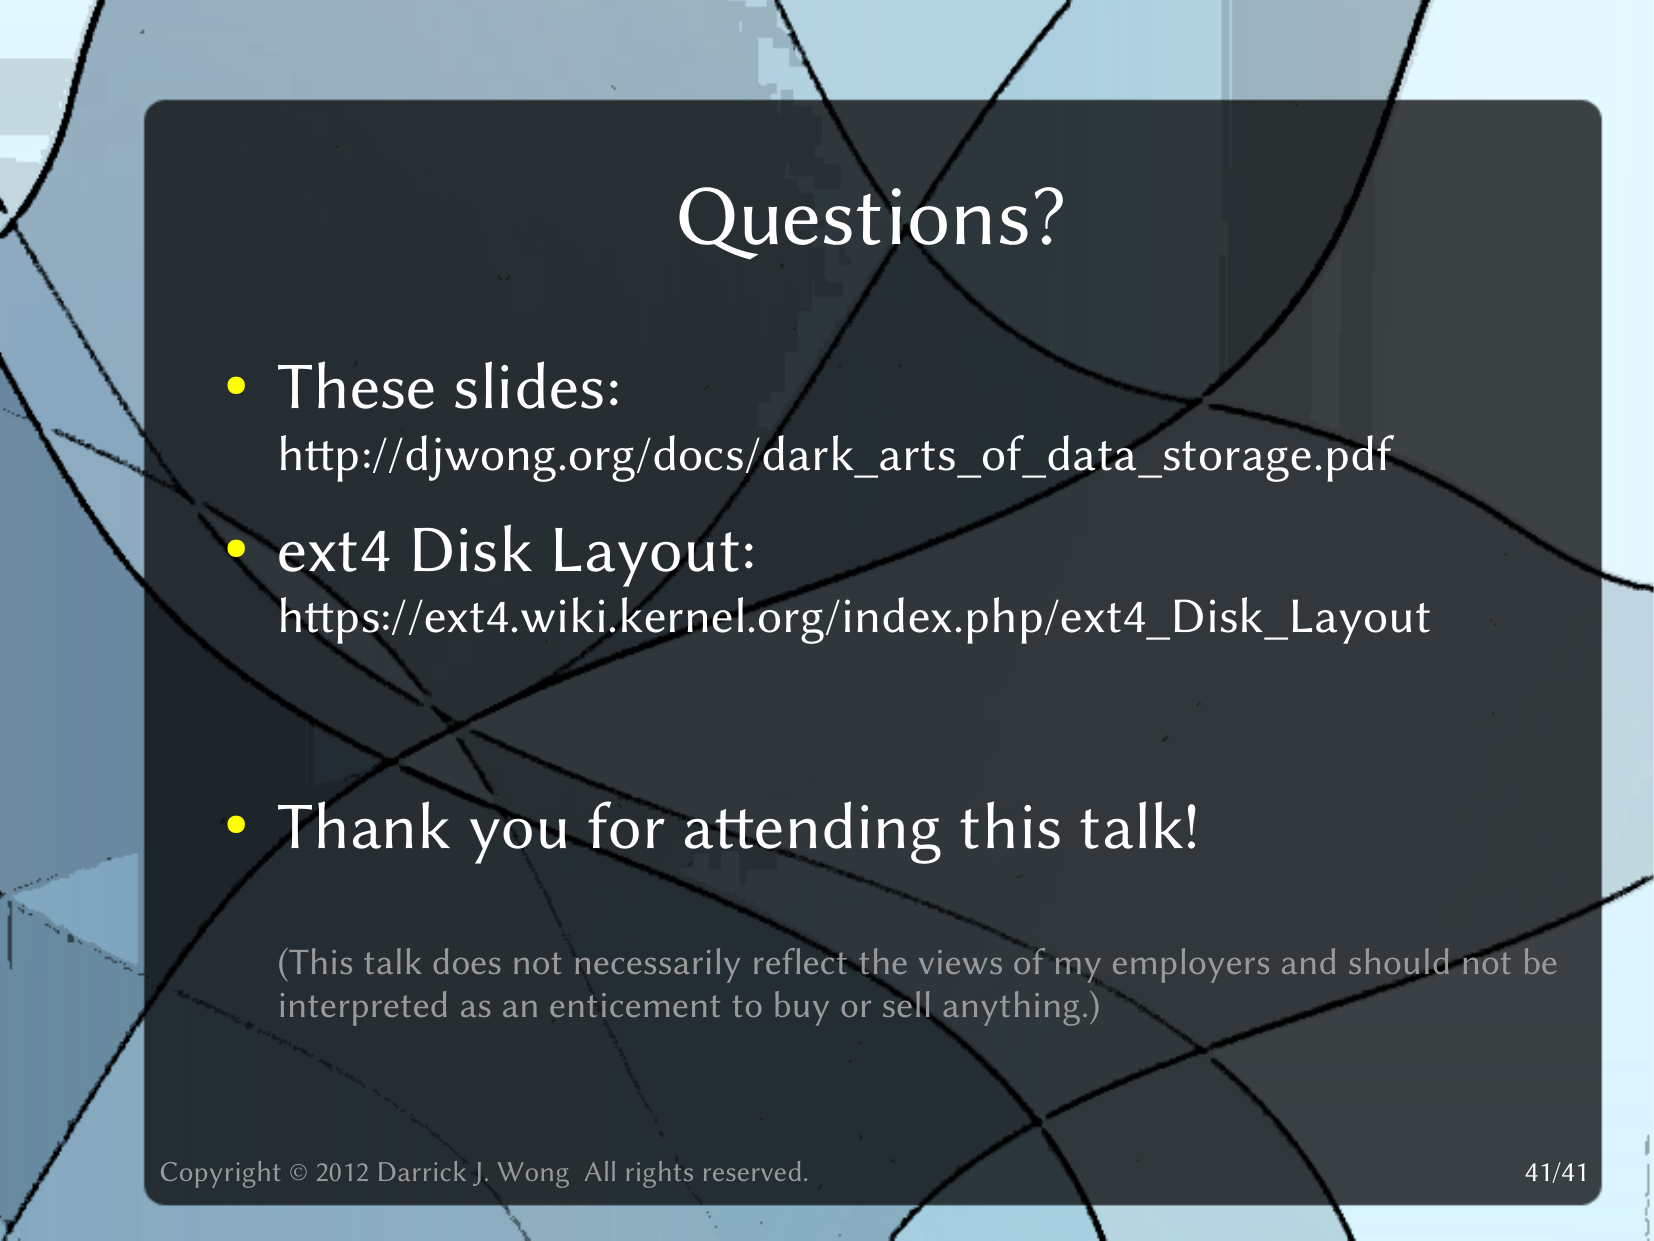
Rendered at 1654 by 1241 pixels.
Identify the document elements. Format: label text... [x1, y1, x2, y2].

list These slides: http://djwong.org/docs/dark_arts_of_data_storage.pdf ext4 Disk Layout: https://ext4.wiki.kernel.org/index.php/ext4_Disk_Layout Thank you for attending this talk! (This talk does not necessarily reflect the views of my employers and should not be interpreted as an enticement to buy or sell anything.) [206, 349, 1571, 1069]
picture [0, 0, 1654, 1241]
title Questions? [159, 108, 1583, 325]
